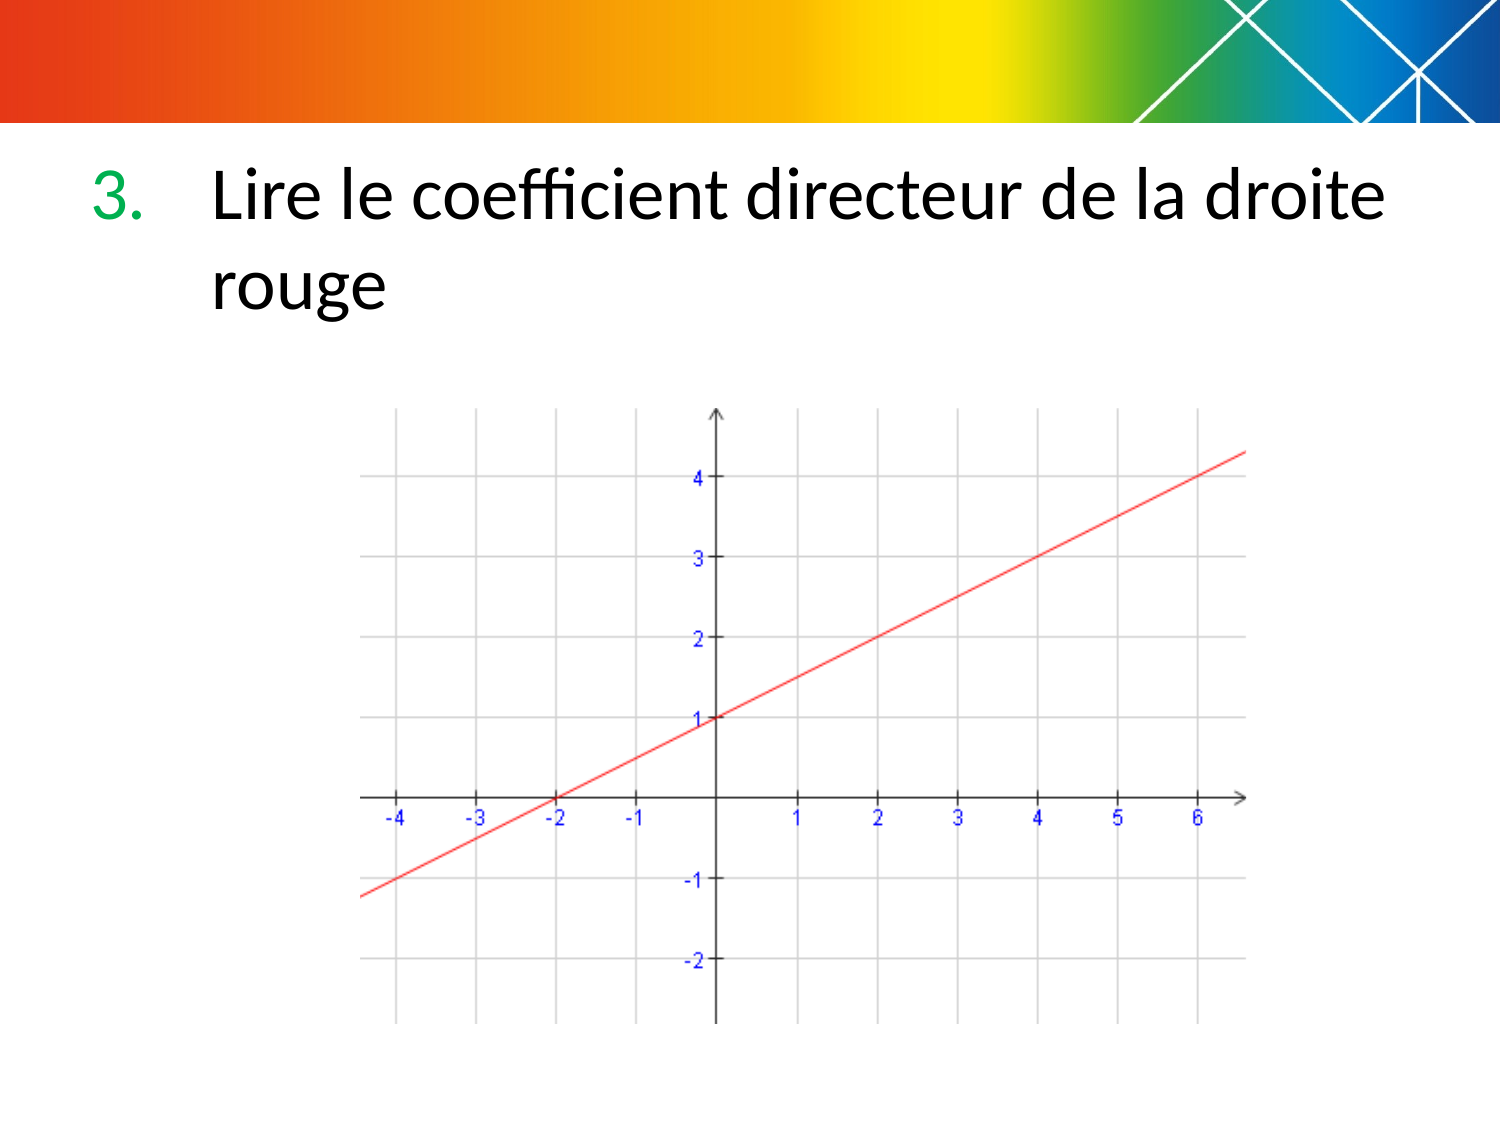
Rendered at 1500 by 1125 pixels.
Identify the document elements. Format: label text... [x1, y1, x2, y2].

picture [0, 0, 1359, 123]
picture [360, 408, 1247, 1024]
title Lire le coefficient directeur de la droite rouge [75, 136, 1426, 332]
picture [1340, 0, 1500, 123]
